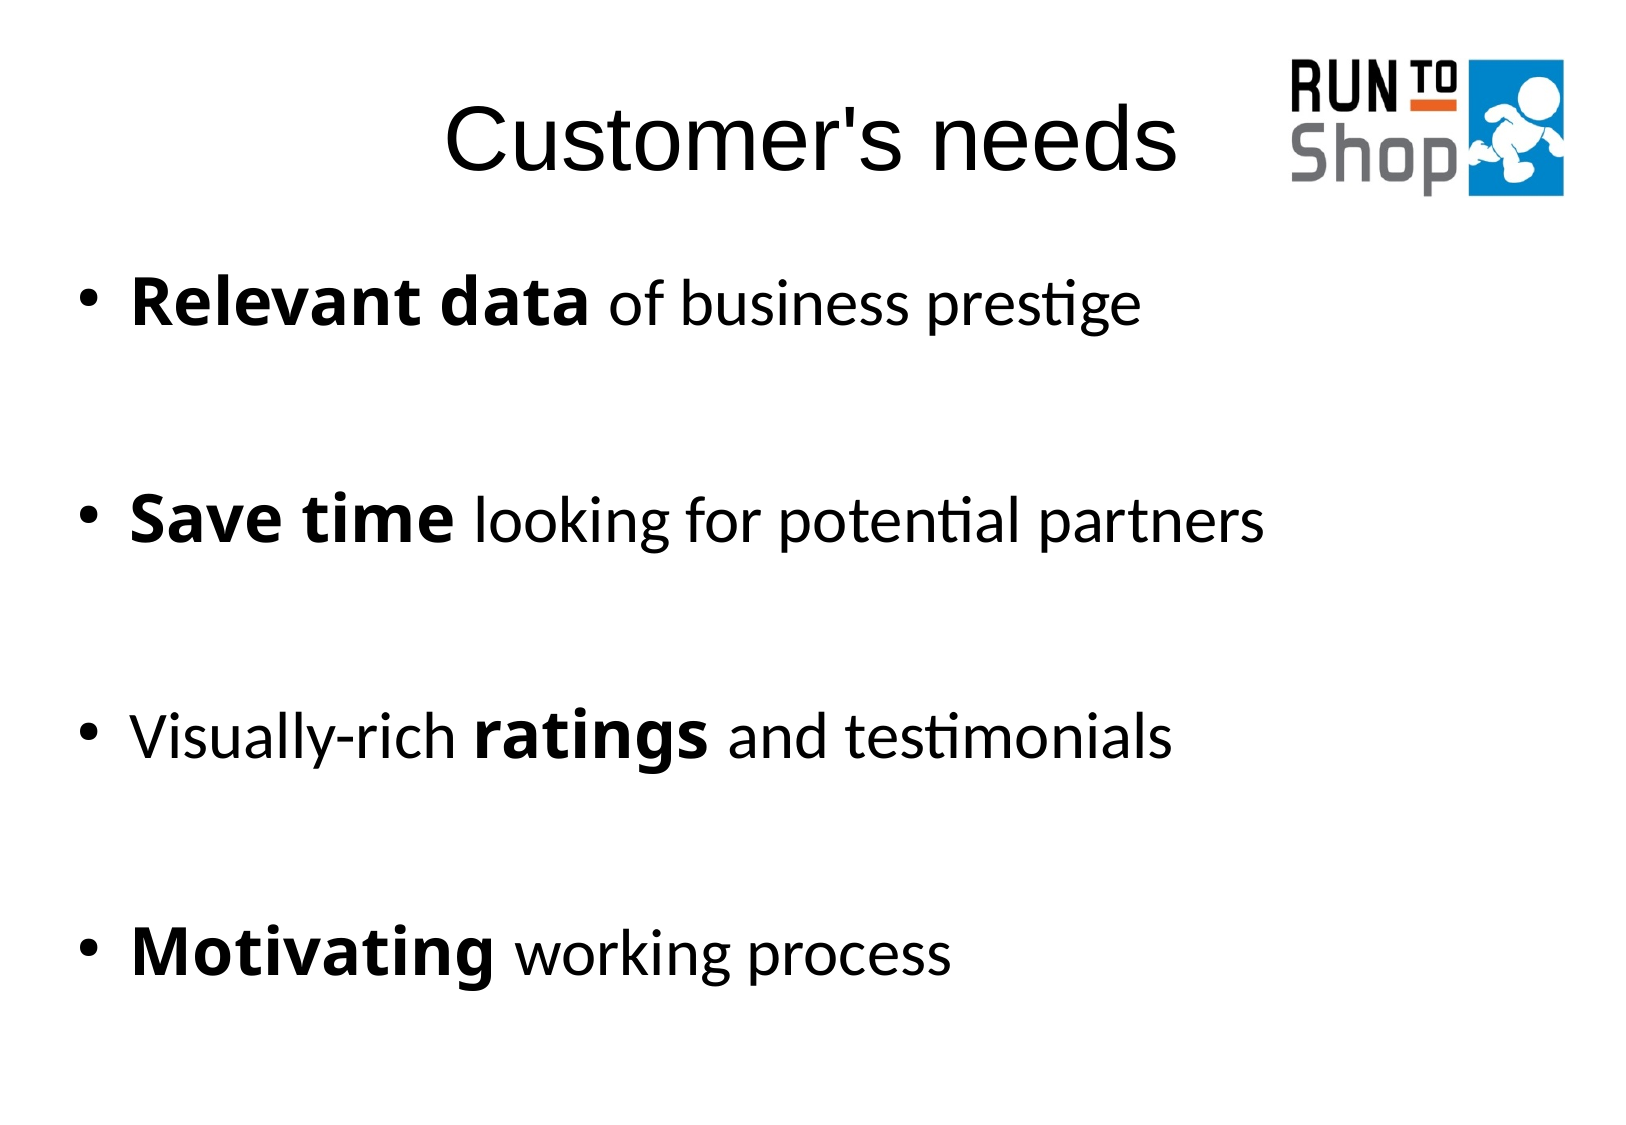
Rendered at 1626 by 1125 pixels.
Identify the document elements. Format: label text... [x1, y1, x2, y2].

list Relevant data of business prestige Save time looking for potential partners Visually-rich ratings and testimonials Motivating working process [59, 254, 1565, 1093]
title Customer's needs [81, 52, 1544, 226]
picture [1288, 58, 1565, 198]
